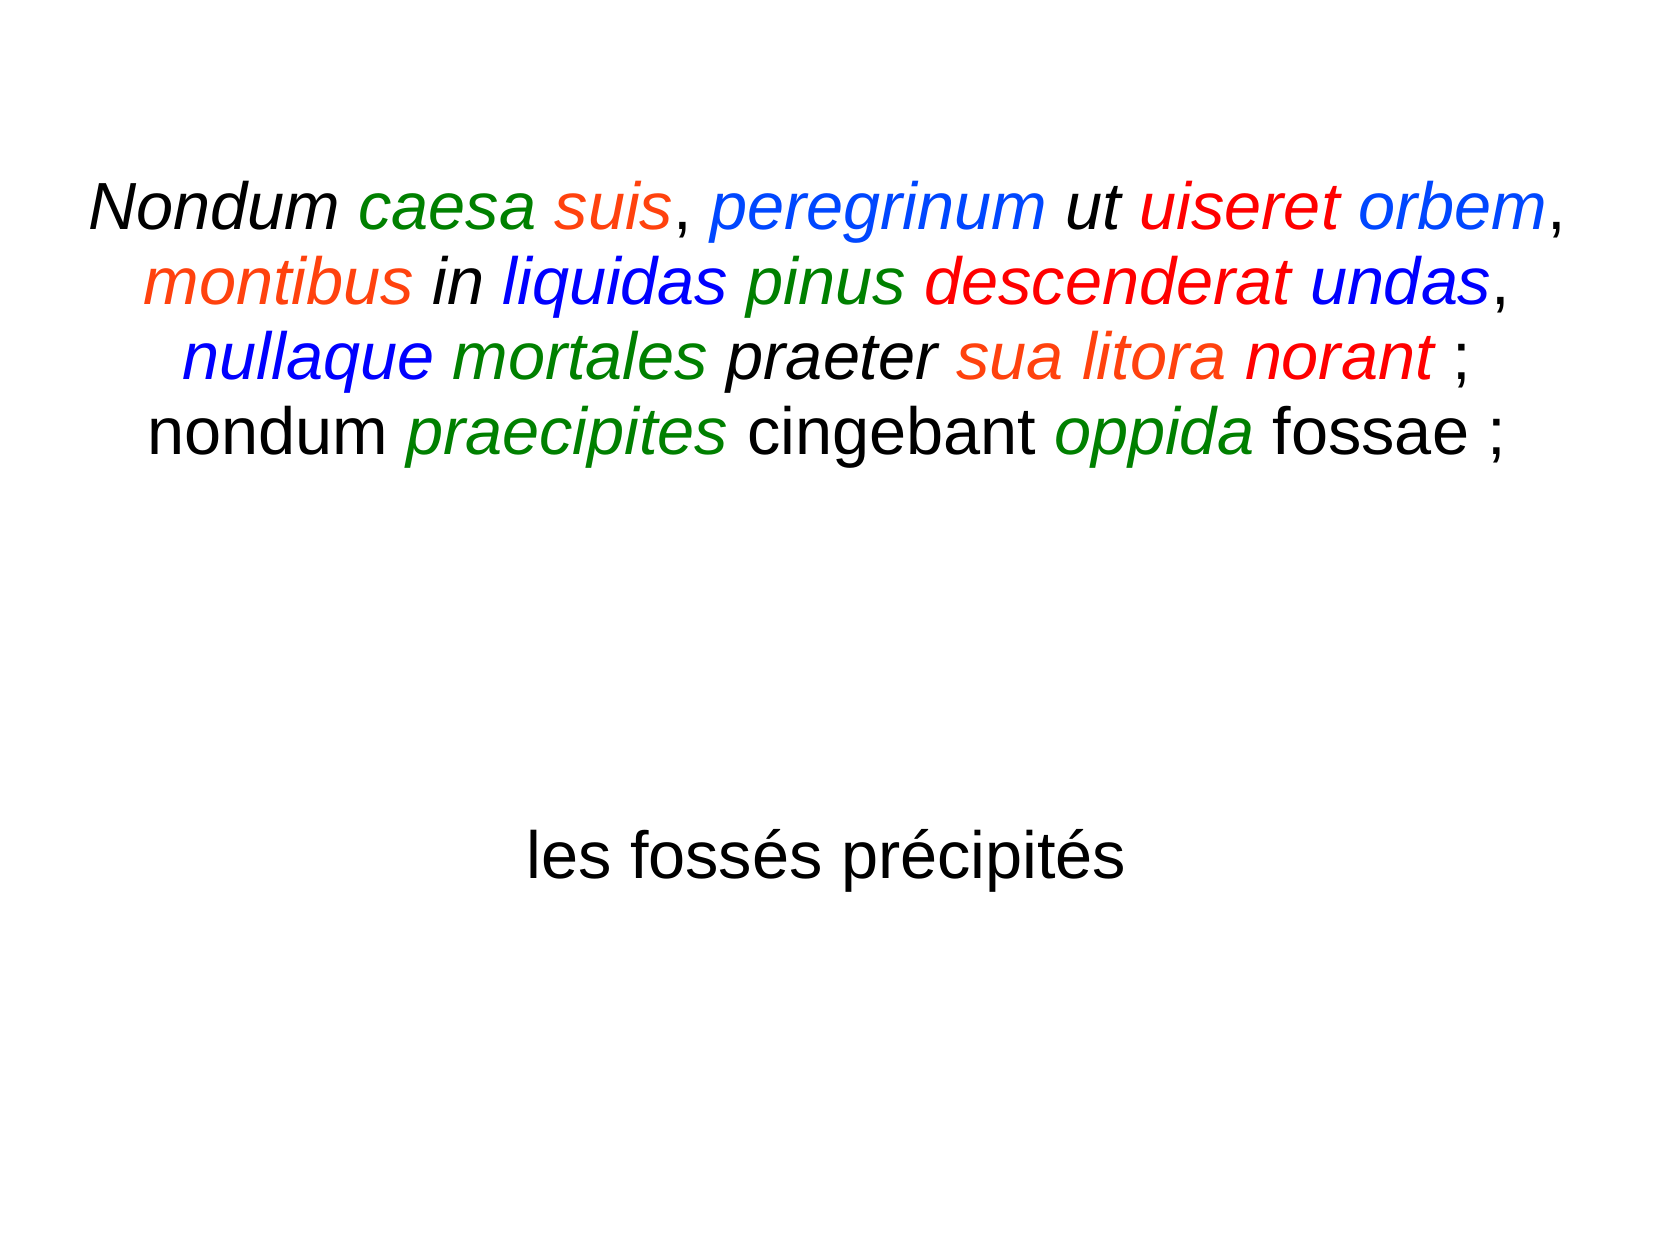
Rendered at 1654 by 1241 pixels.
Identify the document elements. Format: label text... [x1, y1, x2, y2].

subtitle les fossés précipités [82, 602, 1571, 1109]
title Nondum caesa suis, peregrinum ut uiseret orbem, montibus in liquidas pinus descenderat undas, nullaque mortales praeter sua litora norant ; nondum praecipites cingebant oppida fossae ; [47, 35, 1607, 603]
